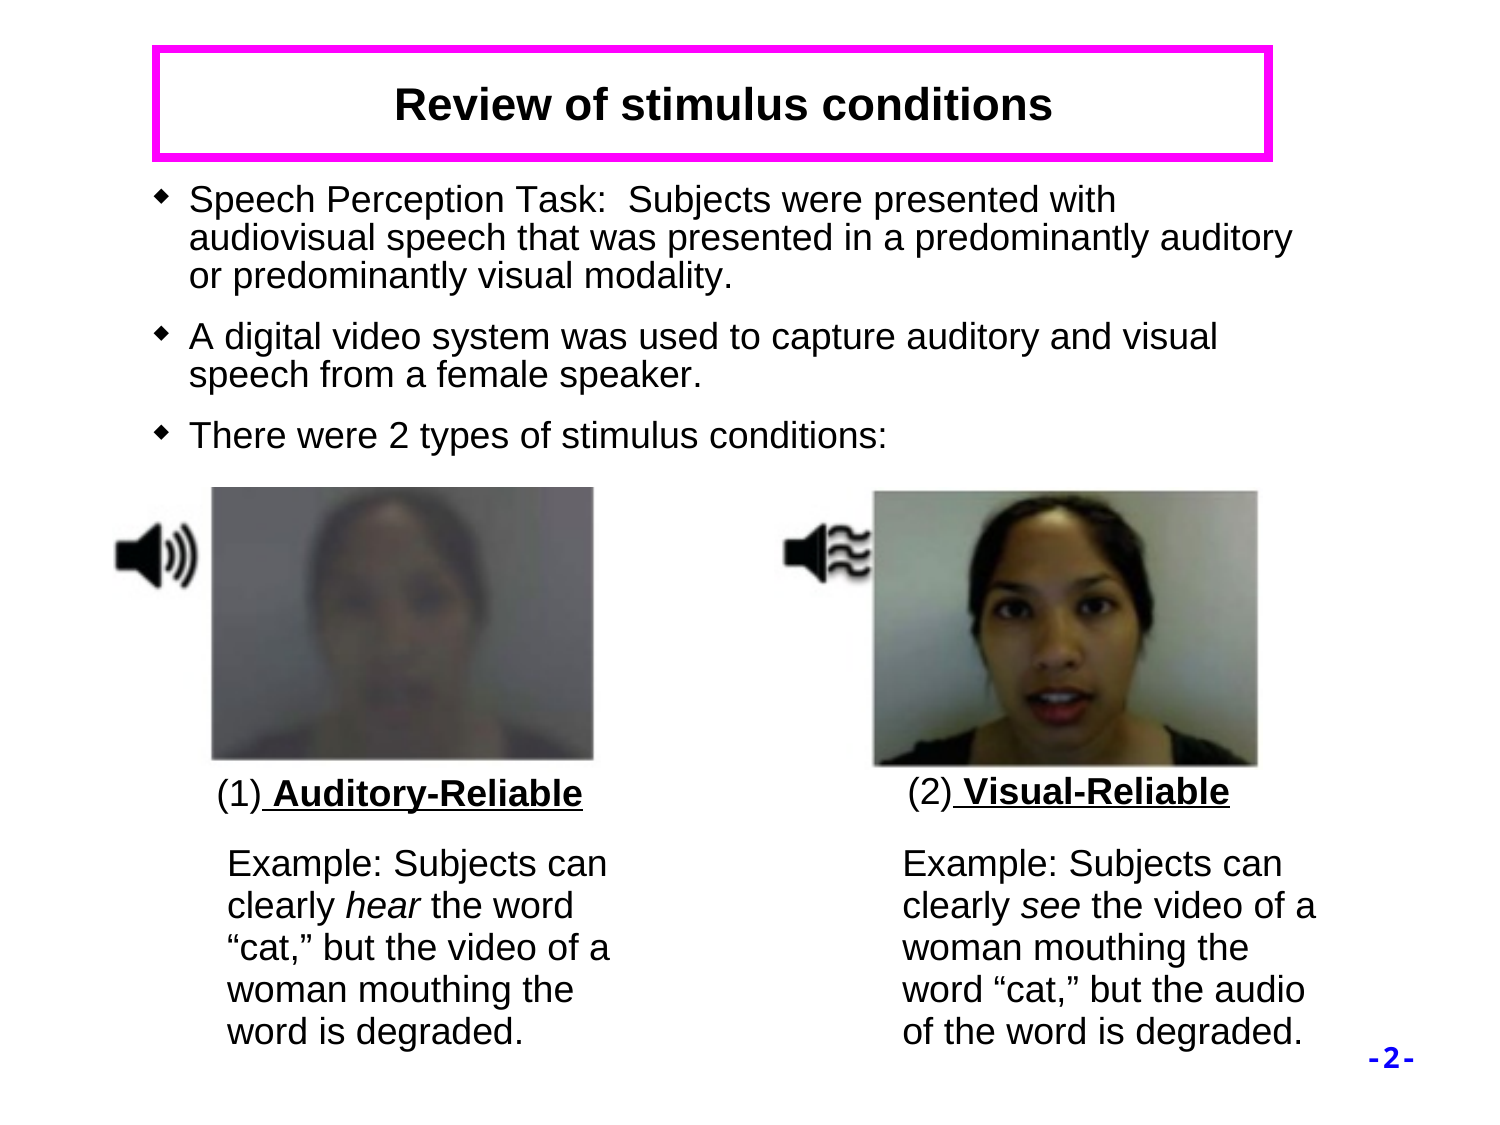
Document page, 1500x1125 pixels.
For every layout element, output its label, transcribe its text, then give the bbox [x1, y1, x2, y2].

picture [112, 487, 601, 775]
text_box (1) Auditory-Reliable [187, 764, 613, 823]
text_box Example: Subjects can clearly hear the word “cat,” but the video of a woman mouthing the word is degraded. [212, 834, 638, 1061]
text_box (2) Visual-Reliable [862, 762, 1276, 820]
title [155, 48, 1269, 158]
text_box Speech Perception Task: Subjects were presented with audiovisual speech that was presented in a predominantly auditory or predominantly visual modality. A digital video system was used to capture auditory and visual speech from a female speaker. There were 2 types of stimulus conditions: [137, 174, 1313, 525]
text_box Example: Subjects can clearly see the video of a woman mouthing the word “cat,” but the audio of the word is degraded. [887, 834, 1338, 1061]
picture [774, 487, 1263, 770]
